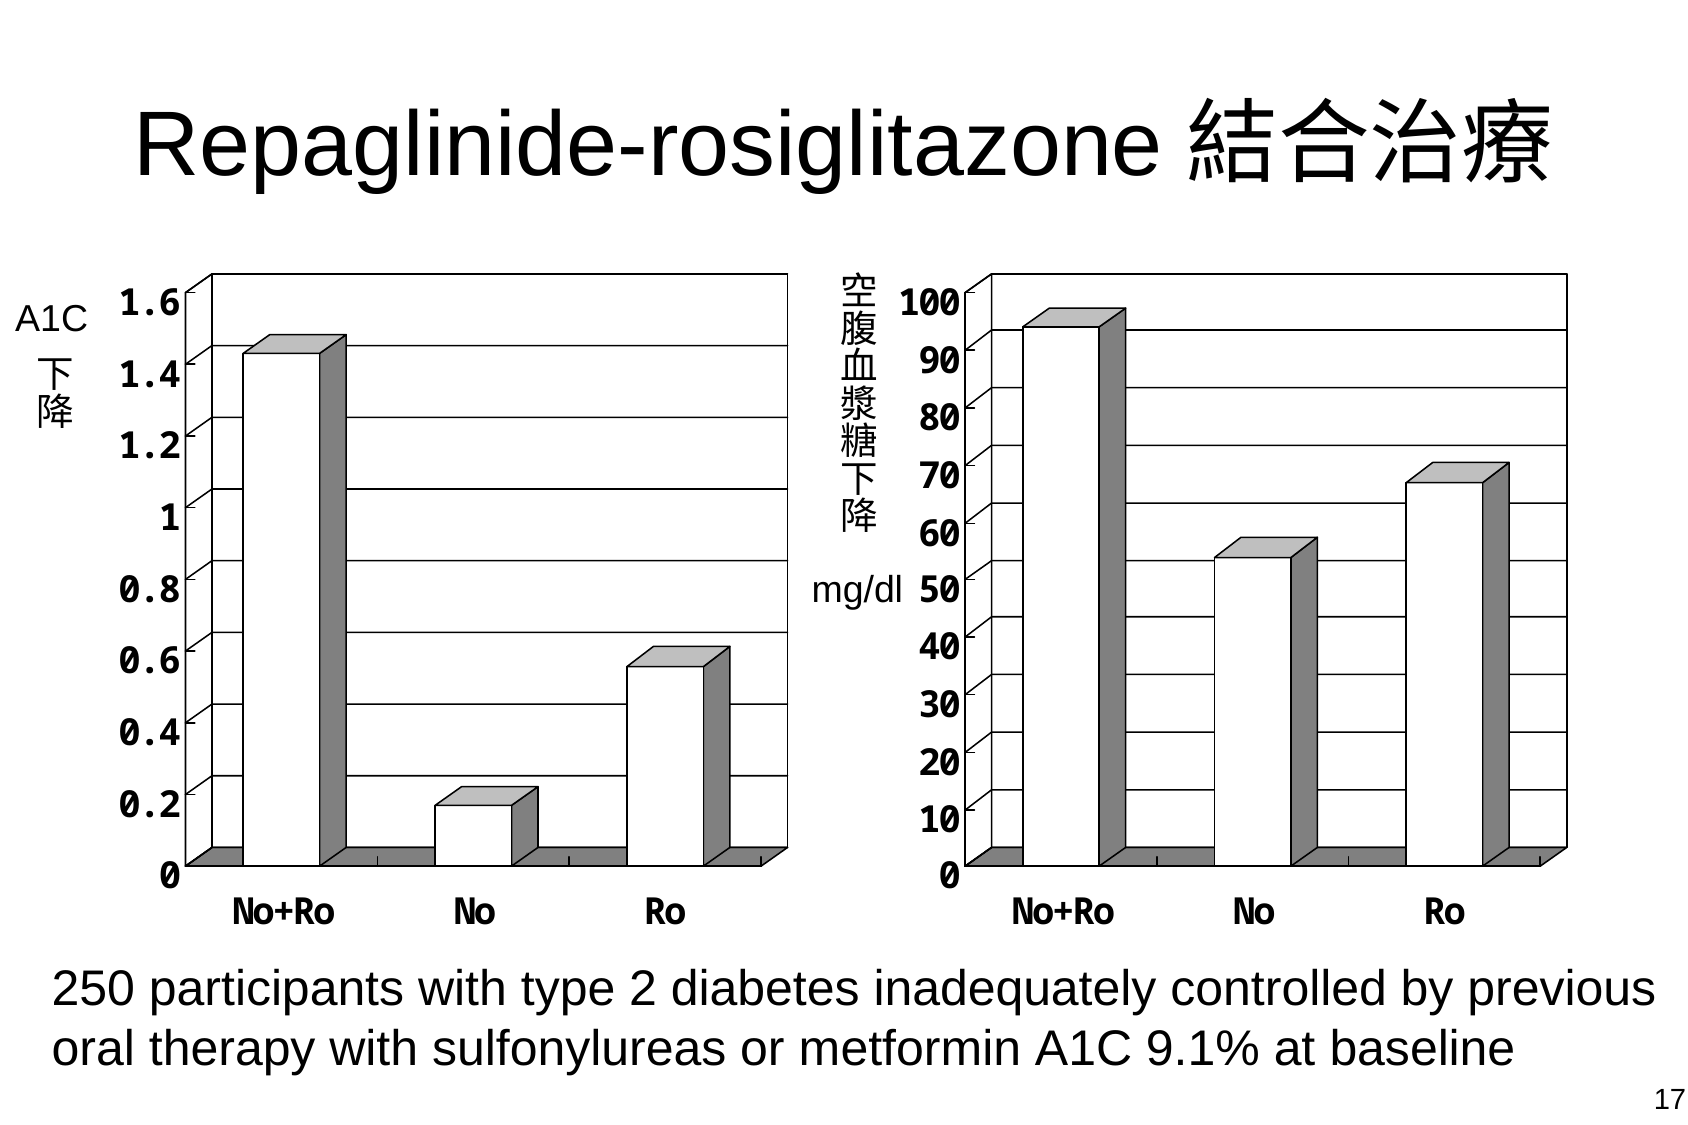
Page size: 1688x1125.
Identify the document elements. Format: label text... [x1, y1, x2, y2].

text_box 空腹血漿糖下降 [834, 264, 895, 550]
chart [76, 231, 822, 940]
text_box 250 participants with type 2 diabetes inadequately controlled by previous oral therapy with sulfonylureas or metformin A1C 9.1% at baseline [43, 940, 1679, 1091]
text_box A1C [7, 278, 96, 354]
text_box mg/dl [803, 550, 911, 626]
text_box 下降 [31, 346, 92, 452]
chart [856, 231, 1602, 974]
title Repaglinide-rosiglitazone結合治療 [84, 45, 1604, 233]
